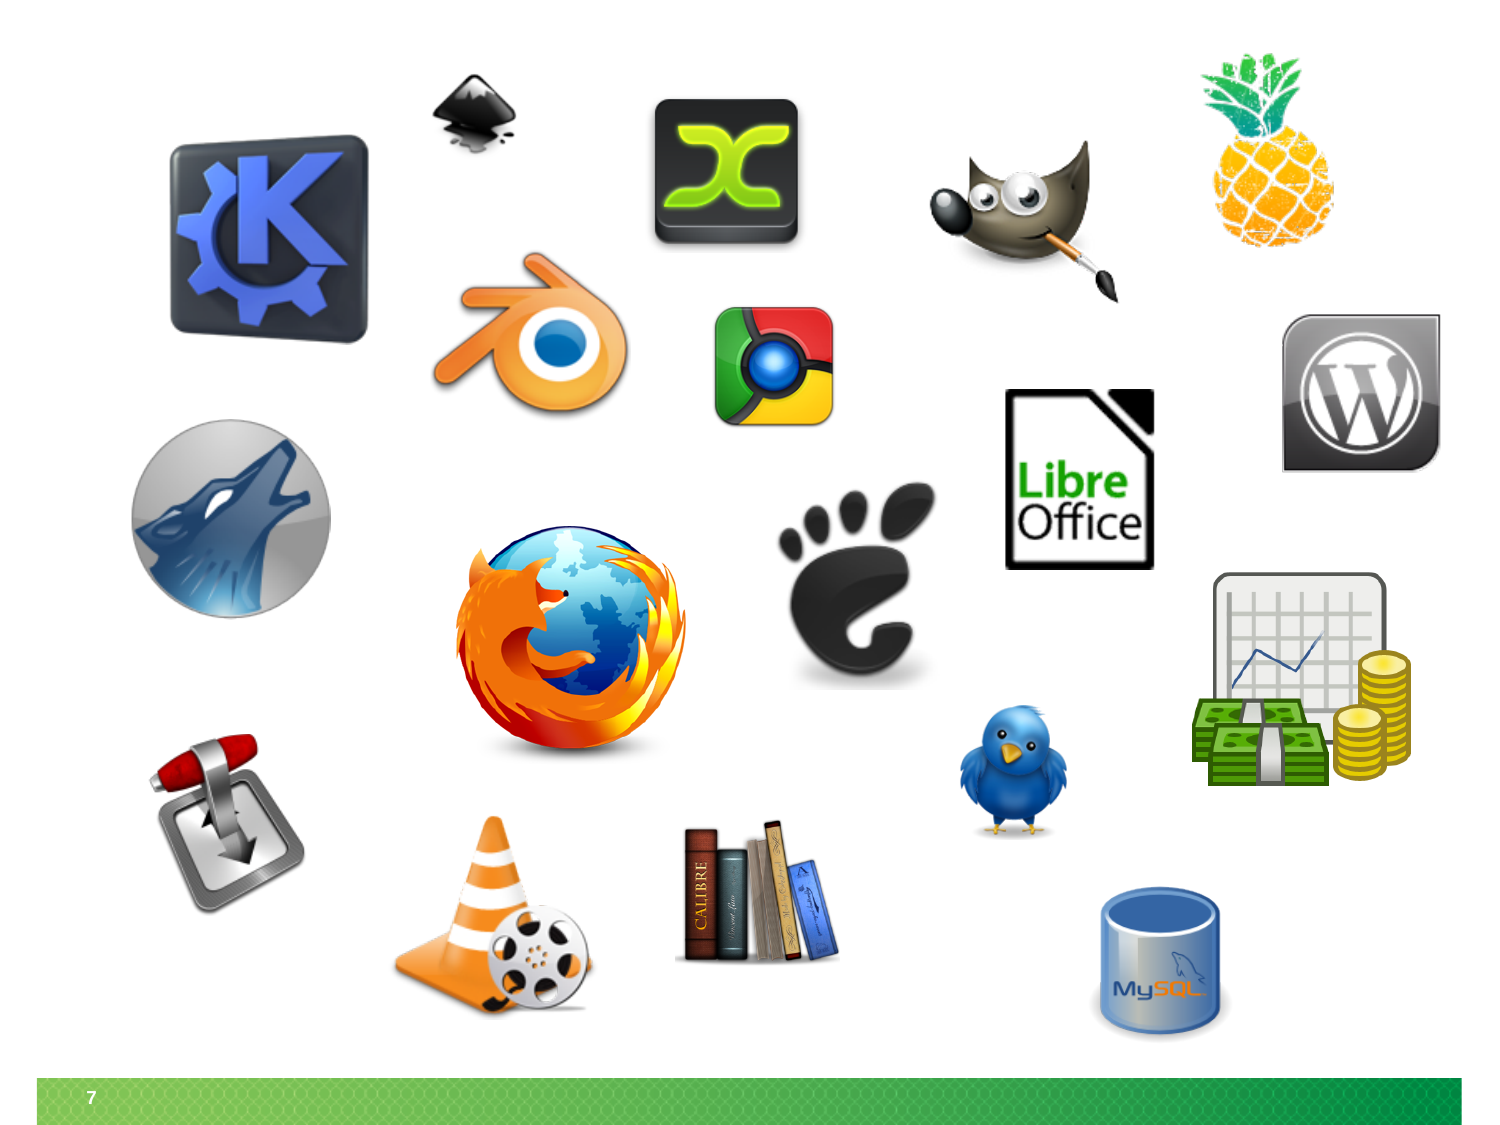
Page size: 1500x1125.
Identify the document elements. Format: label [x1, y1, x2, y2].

picture [990, 389, 1170, 570]
picture [707, 299, 841, 433]
picture [749, 479, 961, 691]
picture [451, 526, 691, 766]
picture [135, 734, 317, 917]
picture [388, 808, 601, 1021]
picture [36, 1078, 1462, 1125]
picture [163, 133, 376, 346]
picture [425, 65, 526, 165]
picture [945, 703, 1082, 841]
picture [1170, 52, 1366, 248]
picture [430, 234, 631, 436]
picture [675, 810, 840, 976]
picture [130, 419, 331, 620]
picture [1267, 299, 1456, 488]
picture [645, 89, 808, 253]
picture [1080, 884, 1241, 1046]
picture [924, 119, 1126, 321]
picture [1185, 563, 1417, 796]
